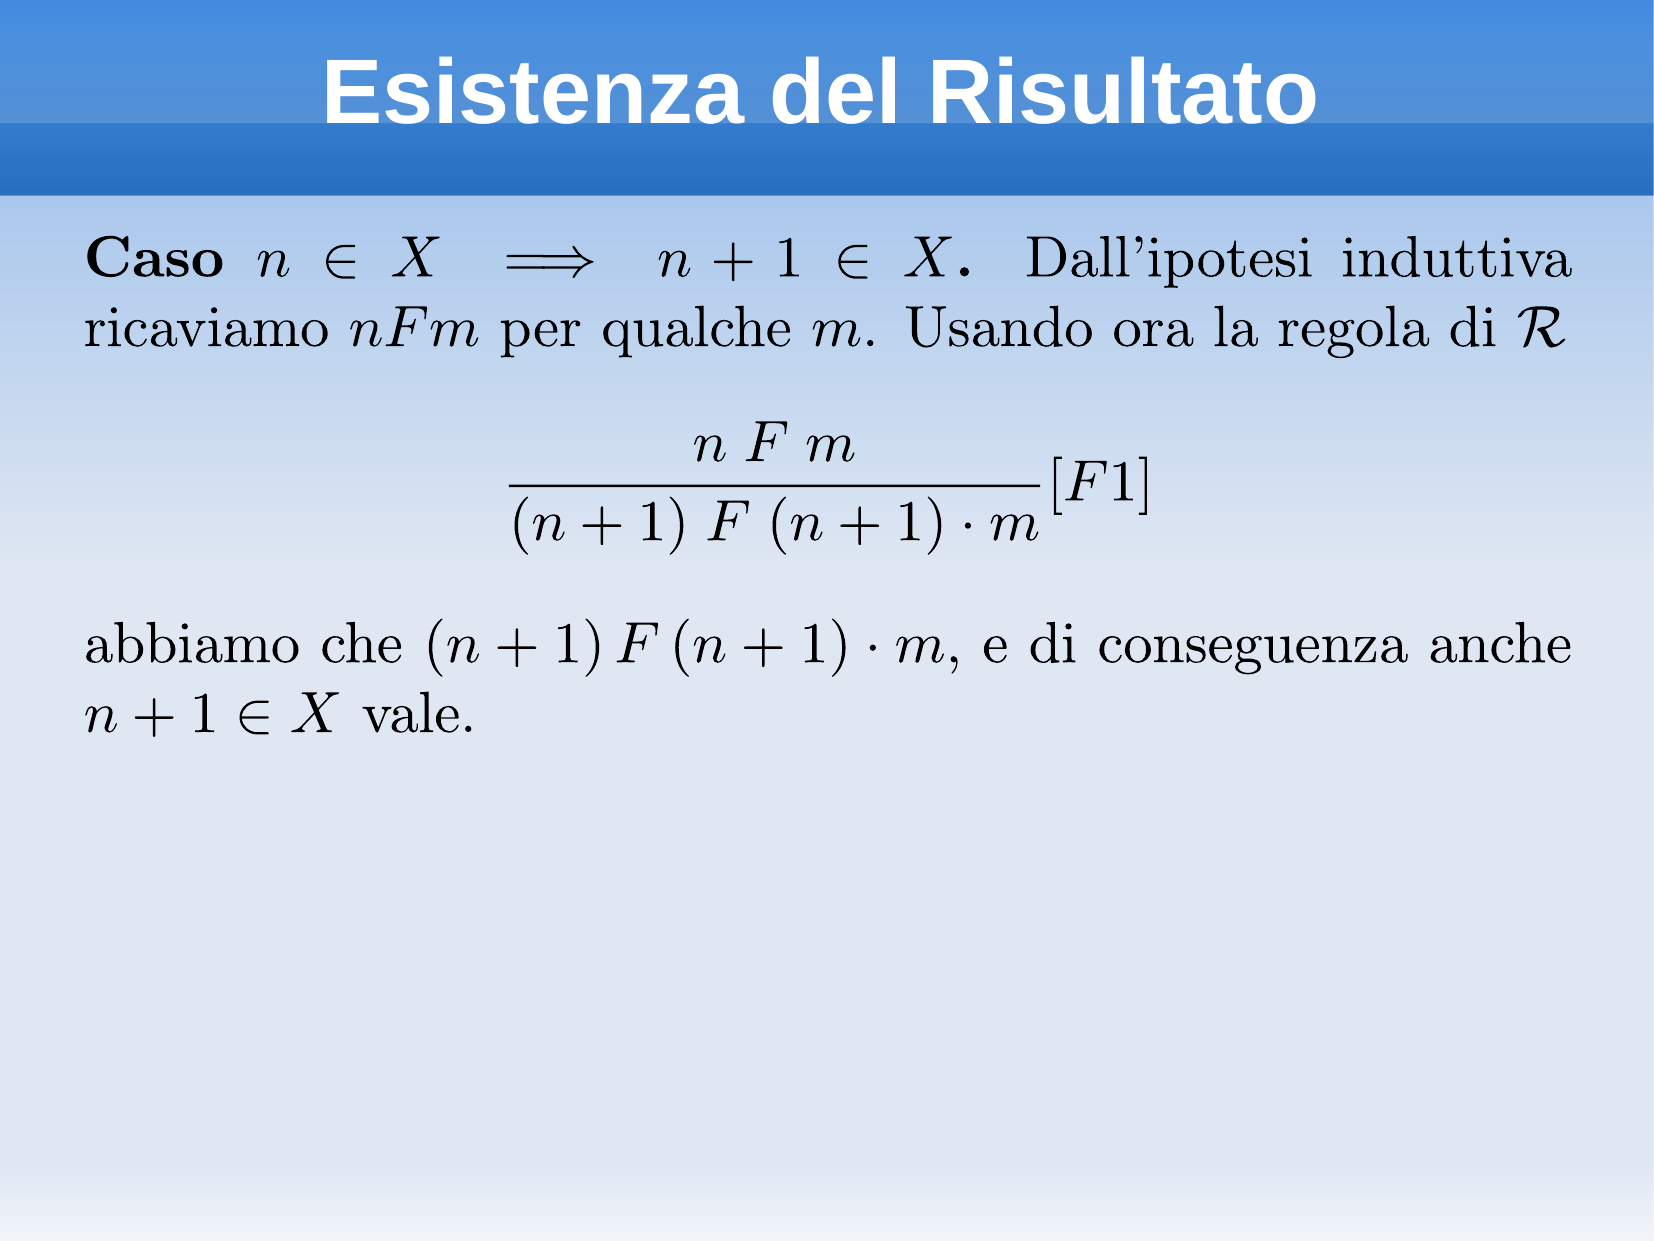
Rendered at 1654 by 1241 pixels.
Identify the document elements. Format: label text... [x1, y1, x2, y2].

title Esistenza del Risultato [76, 0, 1565, 196]
text_box [83, 235, 1572, 737]
picture [0, 0, 1654, 1241]
